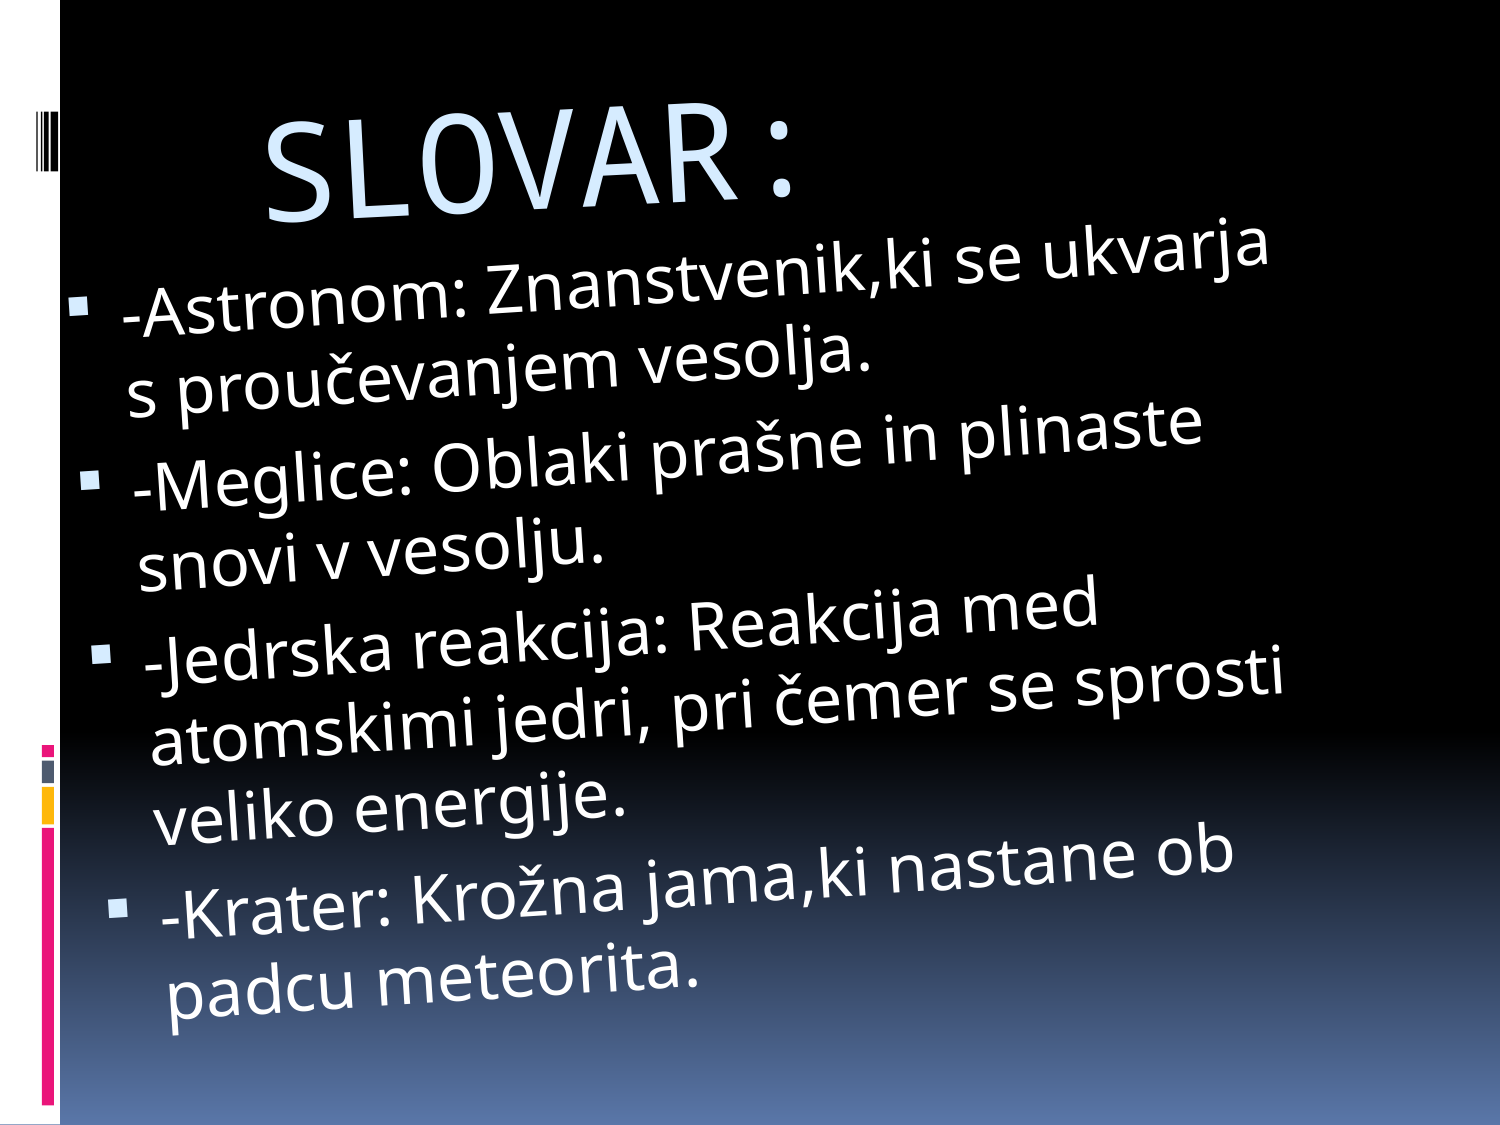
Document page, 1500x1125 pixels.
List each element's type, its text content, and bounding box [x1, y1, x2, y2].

title SLOVAR: [236, 14, 1500, 255]
list -Astronom: Znanstvenik,ki se ukvarja s proučevanjem vesolja. -Meglice: Oblaki prašne in plinaste snovi v vesolju. -Jedrska reakcija: Reakcija med atomskimi jedri, pri čemer se sprosti veliko energije. -Krater: Krožna jama,ki nastane ob padcu meteorita. [35, 201, 1343, 1044]
